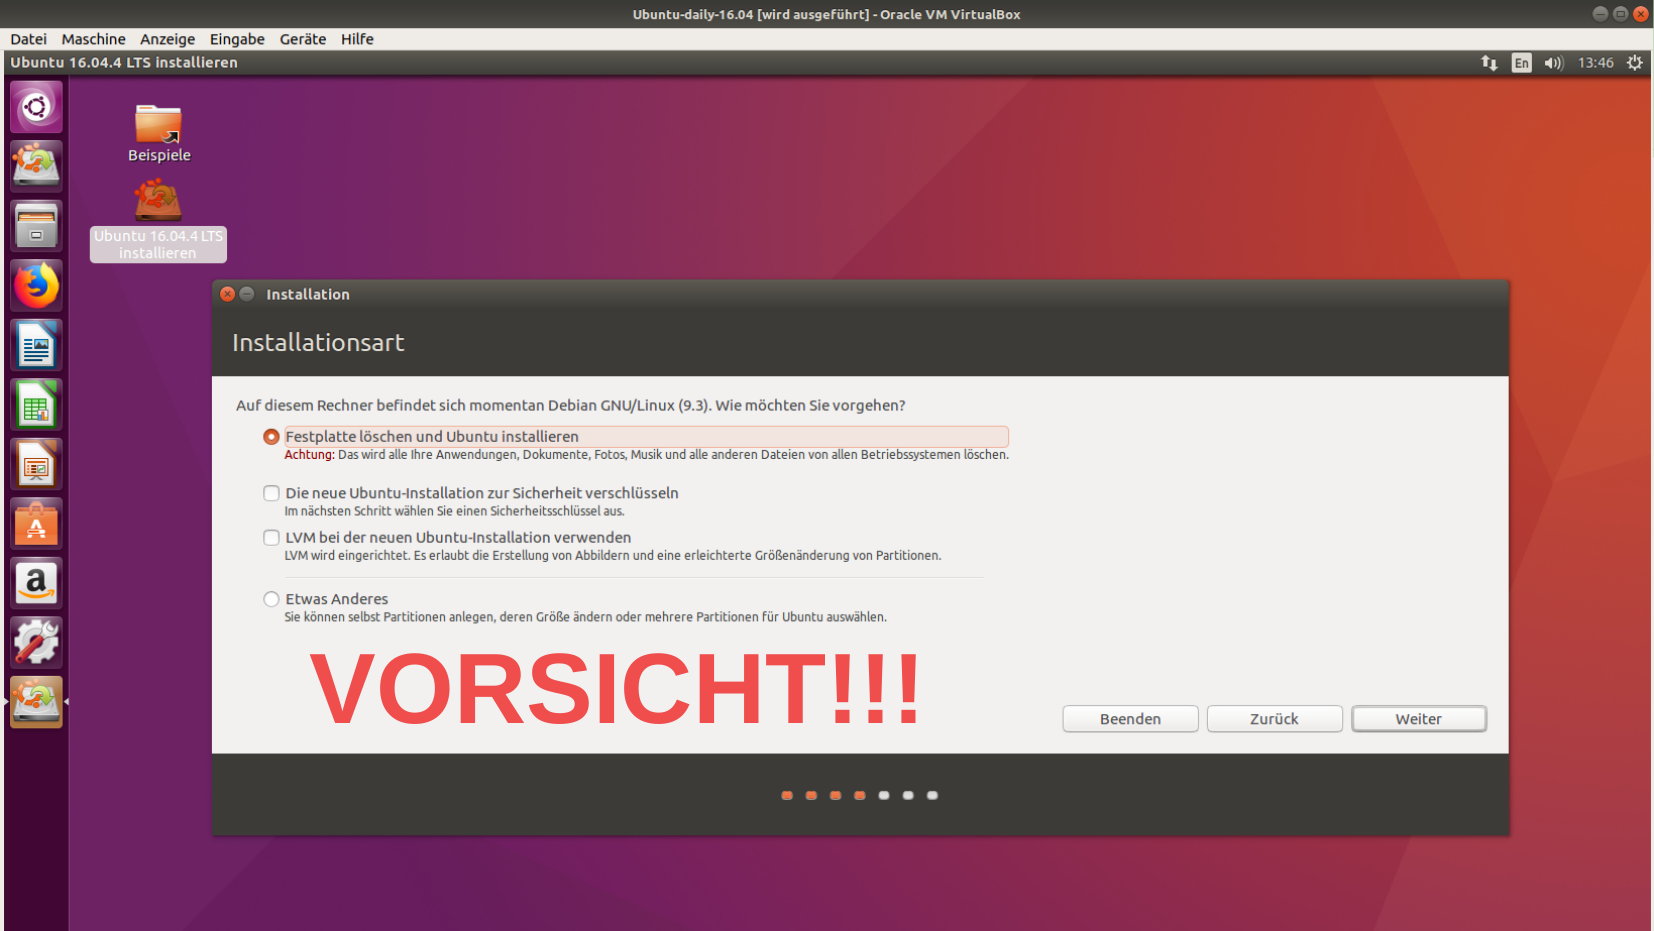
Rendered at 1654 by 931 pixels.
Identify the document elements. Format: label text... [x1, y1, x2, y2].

picture [0, 0, 1654, 931]
text_box VORSICHT!!! [295, 625, 1099, 753]
